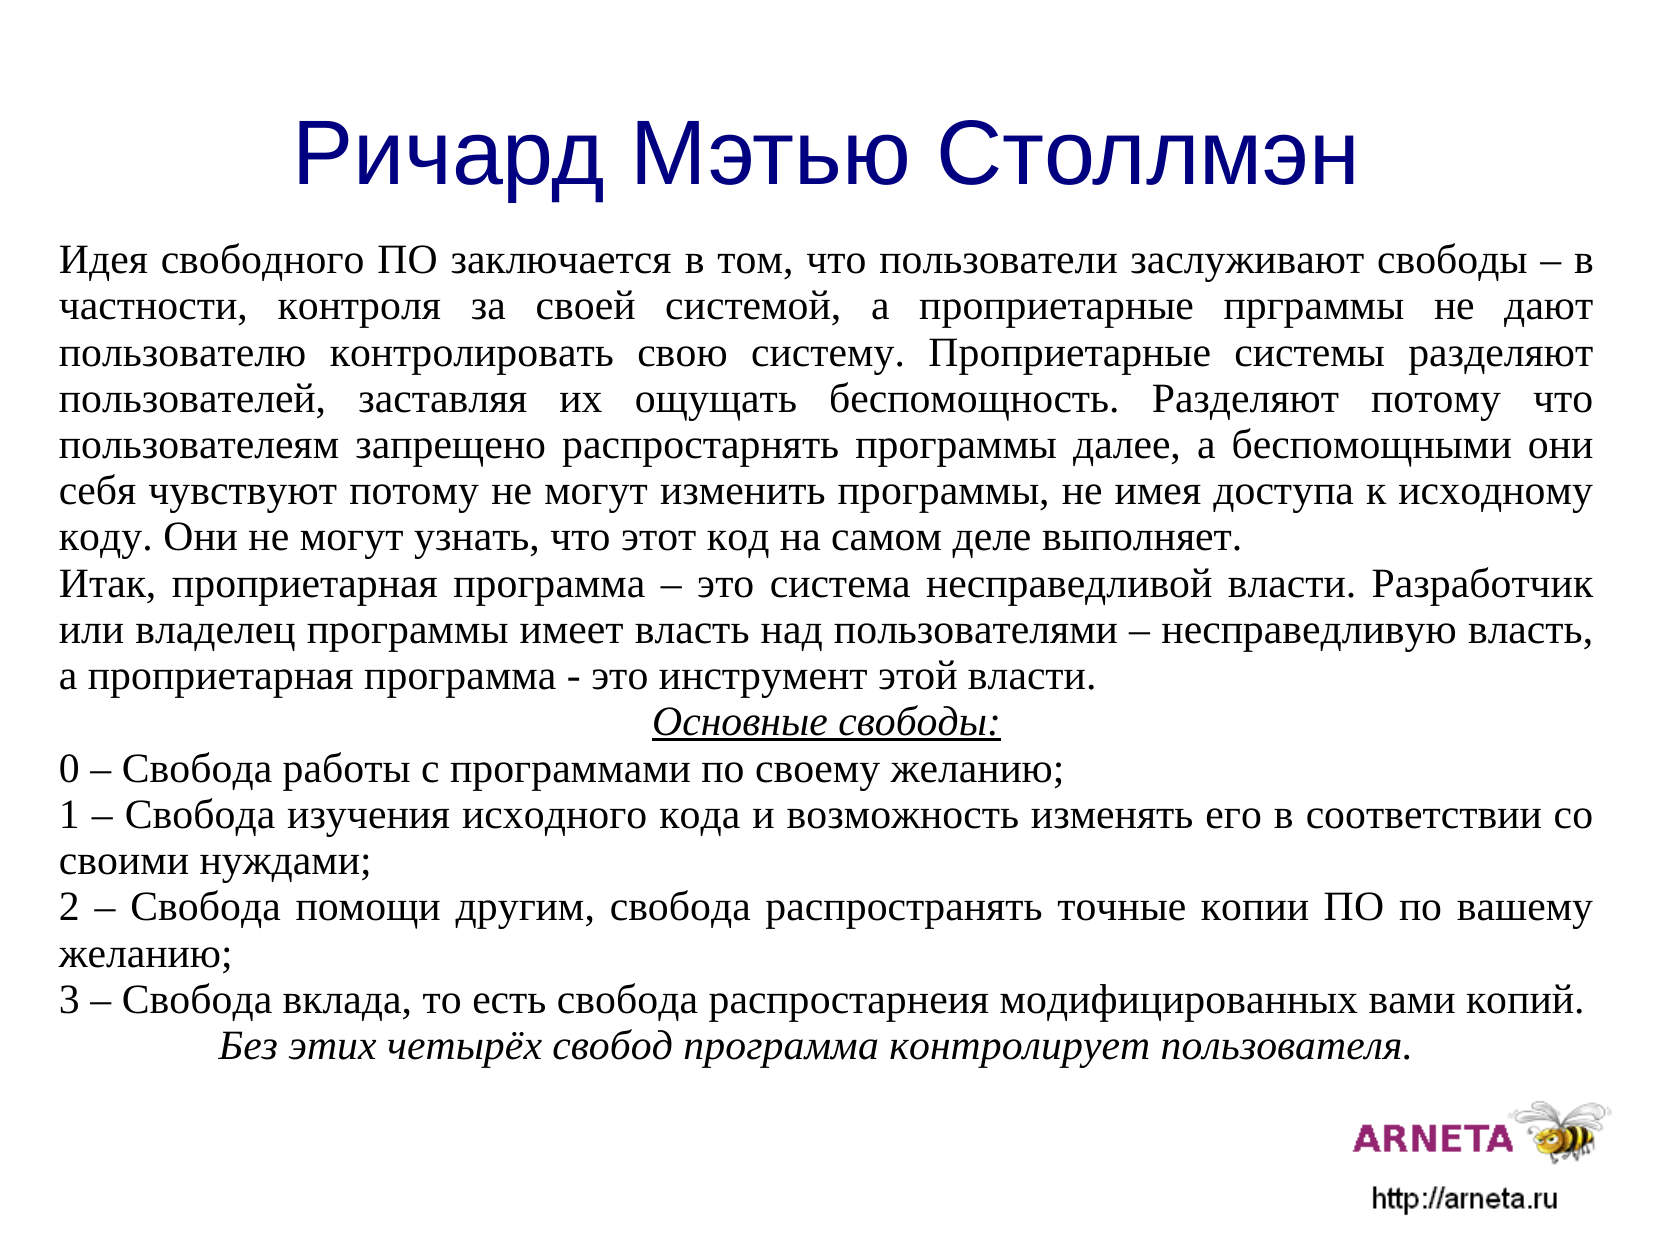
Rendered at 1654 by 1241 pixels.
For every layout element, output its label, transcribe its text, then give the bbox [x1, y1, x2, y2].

text_box Идея свободного ПО заключается в том, что пользователи заслуживают свободы – в частности, контроля за своей системой, а проприетарные прграммы не дают пользователю контролировать свою систему. Проприетарные системы разделяют пользователей, заставляя их ощущать беспомощность. Разделяют потому что пользователеям запрещено распростарнять программы далее, а беспомощными они себя чувствуют потому не могут изменить программы, не имея доступа к исходному коду. Они не могут узнать, что этот код на самом деле выполняет. Итак, проприетарная программа – это система несправедливой власти. Разработчик или владелец программы имеет власть над пользователями – несправедливую власть, а проприетарная программа - это инструмент этой власти. Основные свободы: 0 – Свобода работы с программами по своему желанию; 1 – Свобода изучения исходного кода и возможность изменять его в соответствии со своими нуждами; 2 – Свобода помощи другим, свобода распространять точные копии ПО по вашему желанию; 3 – Свобода вклада, то есть свобода распростарнеия модифицированных вами копий. Без этих четырёх свобод программа контролирует пользователя. [59, 236, 1595, 1083]
picture [1328, 1092, 1640, 1223]
title Ричард Мэтью Столлмэн [82, 49, 1571, 236]
